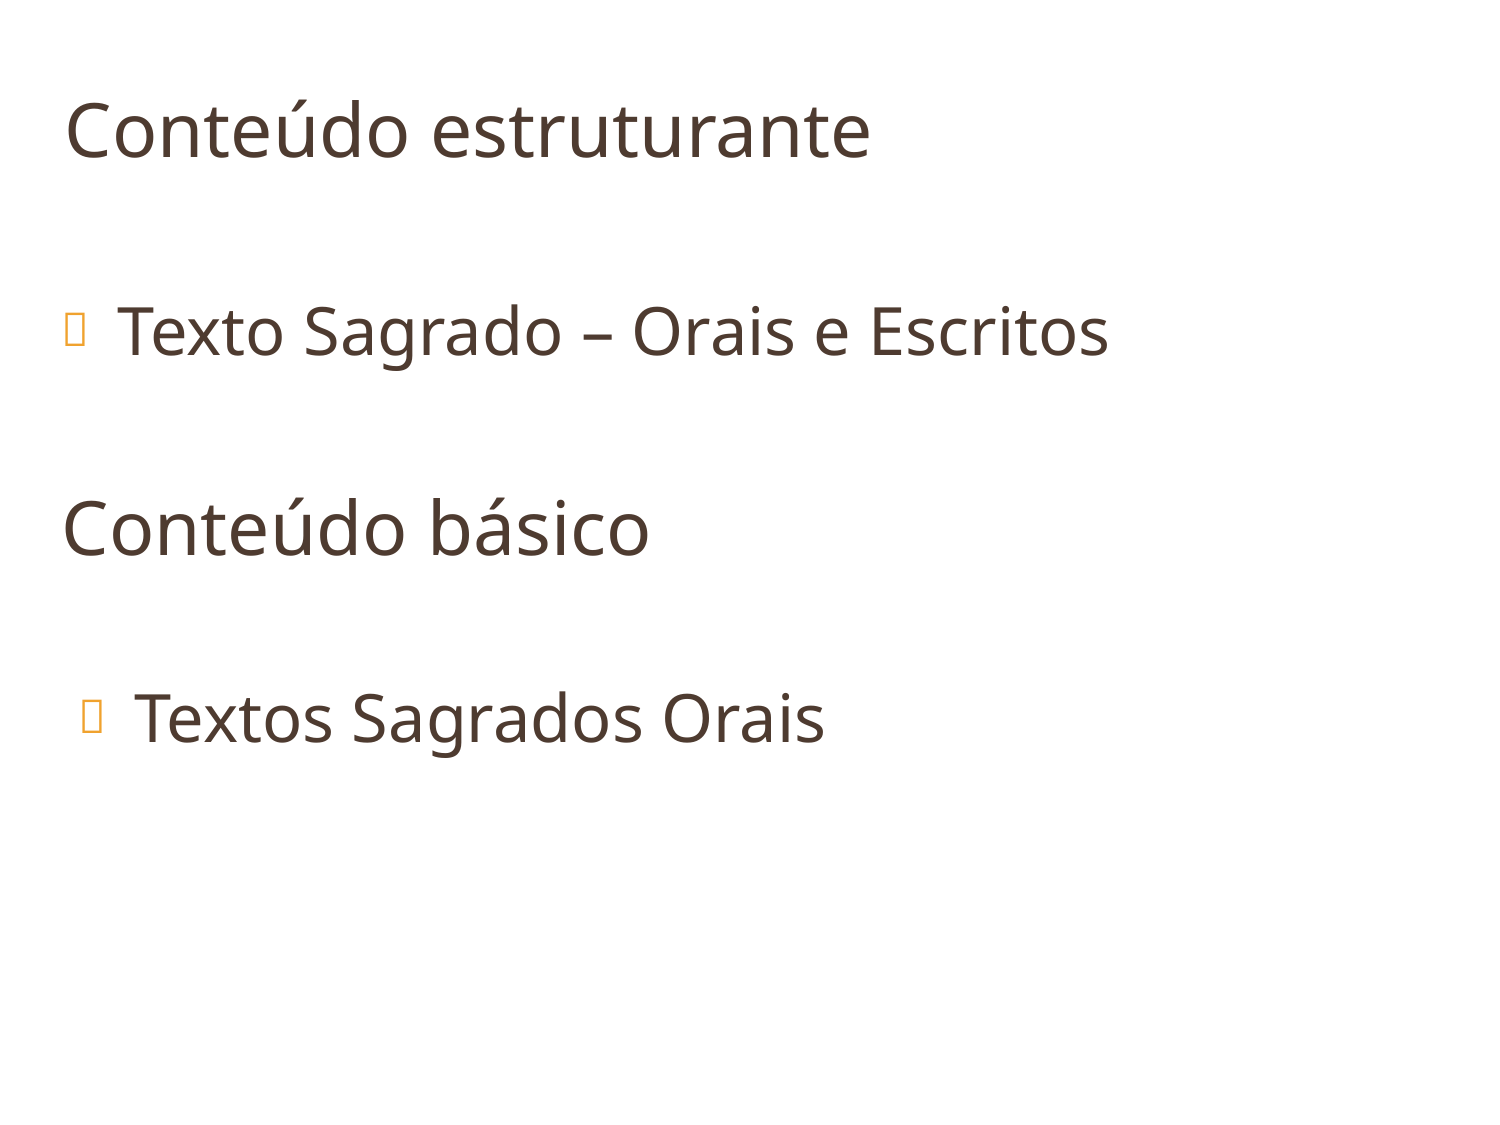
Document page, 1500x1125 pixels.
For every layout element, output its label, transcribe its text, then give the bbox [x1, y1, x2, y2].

title Conteúdo estruturante [50, 75, 1475, 213]
text_box Textos Sagrados Orais [63, 667, 1489, 809]
text_box Conteúdo básico [46, 456, 1472, 595]
list Texto Sagrado – Orais e Escritos [46, 281, 1472, 422]
